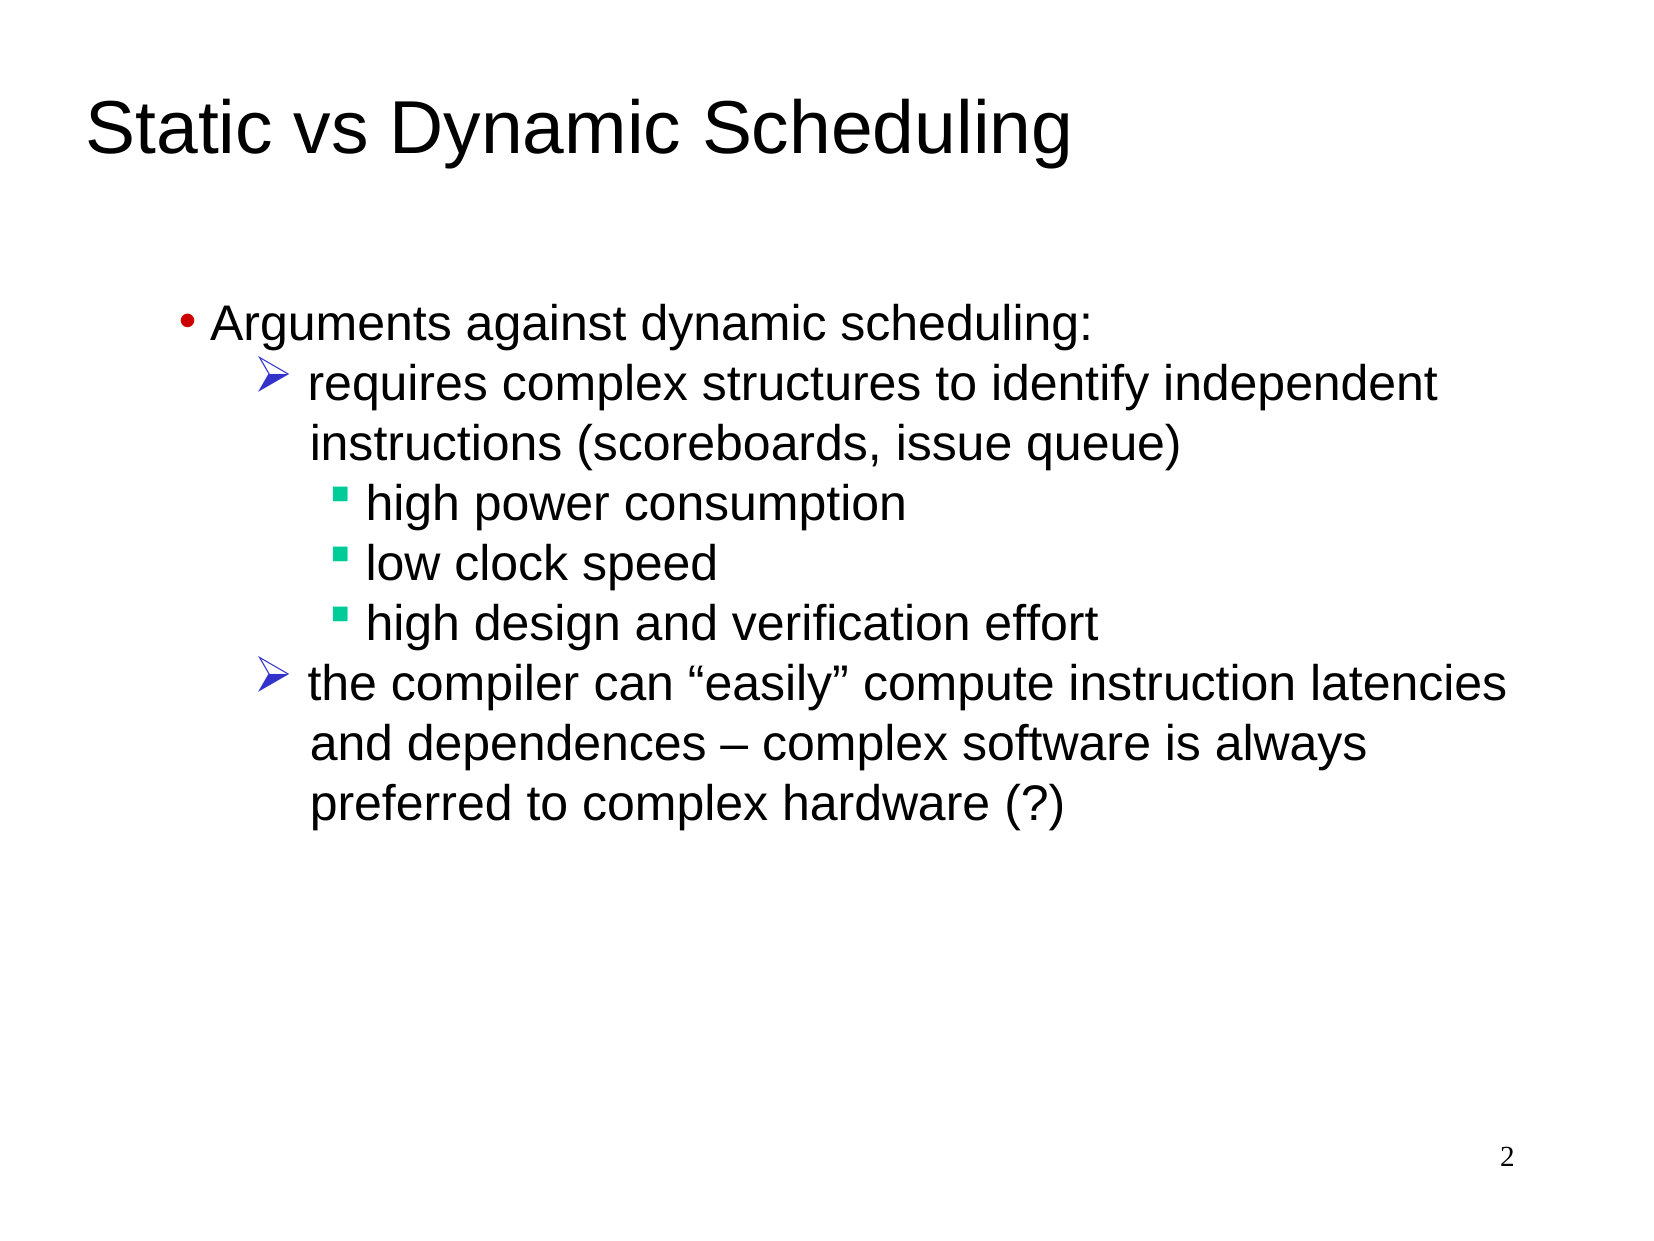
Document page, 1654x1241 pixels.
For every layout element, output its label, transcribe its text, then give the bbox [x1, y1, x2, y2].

text_box Static vs Dynamic Scheduling [71, 71, 1090, 177]
text_box <number> [1184, 1129, 1530, 1213]
text_box Arguments against dynamic scheduling: requires complex structures to identify independent instructions (scoreboards, issue queue) high power consumption low clock speed high design and verification effort the compiler can “easily” compute instruction latencies and dependences – complex software is always preferred to complex hardware (?) [163, 282, 1523, 839]
